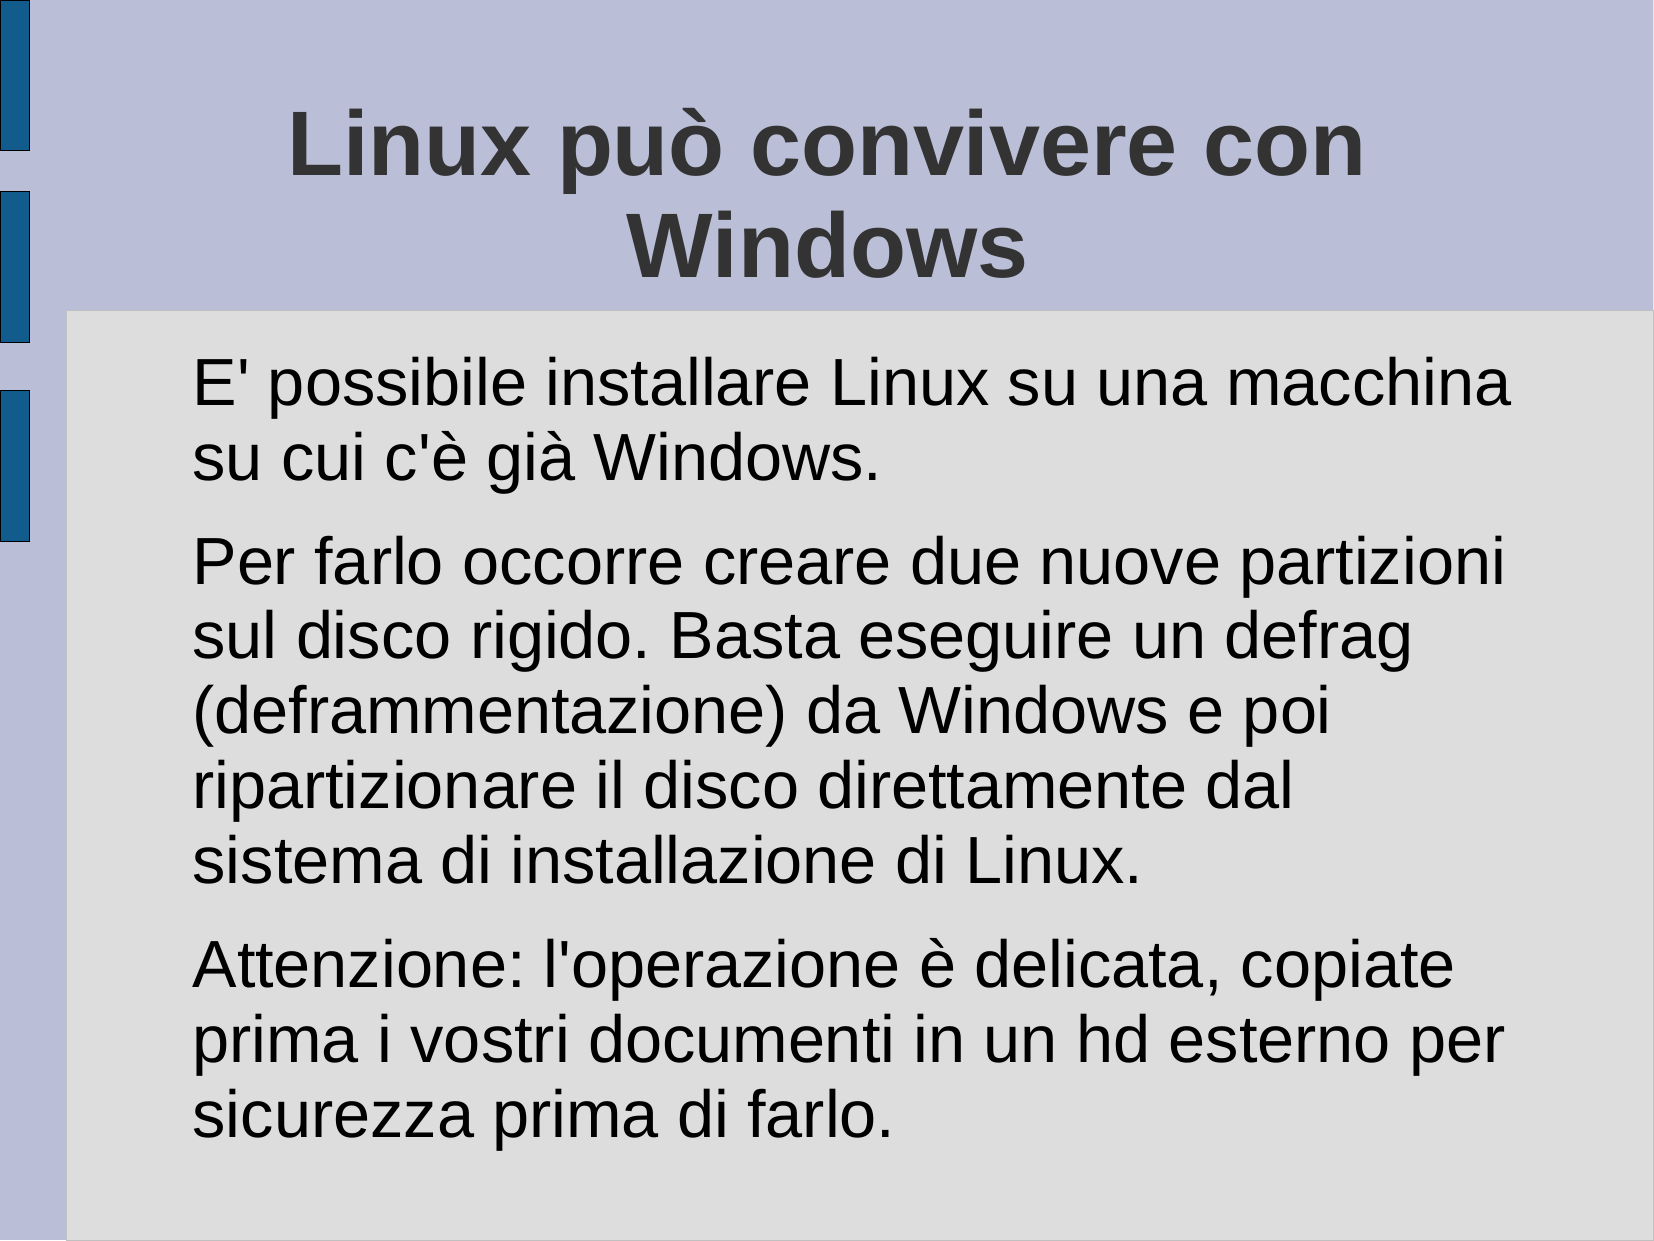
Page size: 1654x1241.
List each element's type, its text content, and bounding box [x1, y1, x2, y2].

list E' possibile installare Linux su una macchina su cui c'è già Windows. Per farlo occorre creare due nuove partizioni sul disco rigido. Basta eseguire un defrag (deframmentazione) da Windows e poi ripartizionare il disco direttamente dal sistema di installazione di Linux. Attenzione: l'operazione è delicata, copiate prima i vostri documenti in un hd esterno per sicurezza prima di farlo. [121, 344, 1534, 1164]
title Linux può convivere con Windows [121, 91, 1534, 299]
